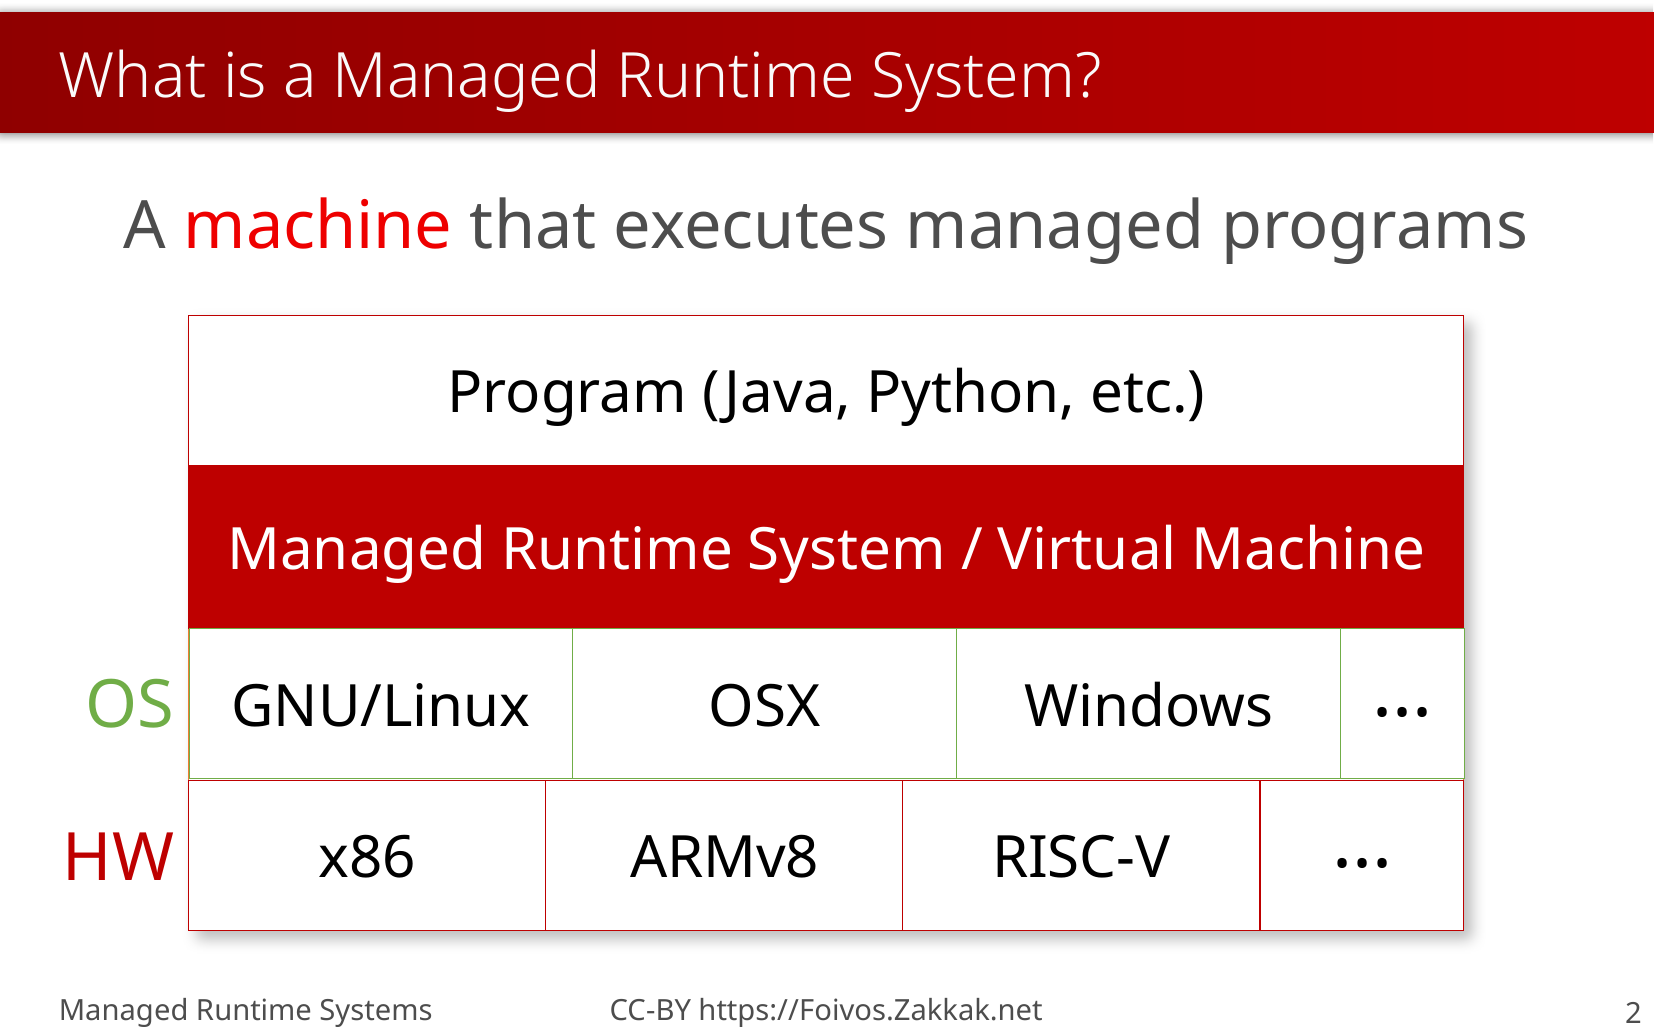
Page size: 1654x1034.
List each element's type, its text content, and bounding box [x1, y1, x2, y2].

text_box Managed Runtime System / Virtual Machine [188, 466, 1464, 628]
title What is a Managed Runtime System? [58, 7, 1329, 139]
text_box OS [45, 626, 190, 777]
text_box ... [1340, 628, 1465, 779]
subtitle A machine that executes managed programs [58, 177, 1594, 960]
text_box x86 [189, 780, 545, 931]
text_box RISC-V [902, 780, 1260, 931]
text_box HW [45, 780, 189, 931]
text_box ARMv8 [545, 780, 902, 931]
text_box Program (Java, Python, etc.) [188, 315, 1464, 466]
text_box OSX [572, 628, 956, 779]
text_box ... [1260, 780, 1464, 931]
text_box GNU/Linux [189, 628, 572, 779]
text_box Windows [956, 628, 1340, 779]
